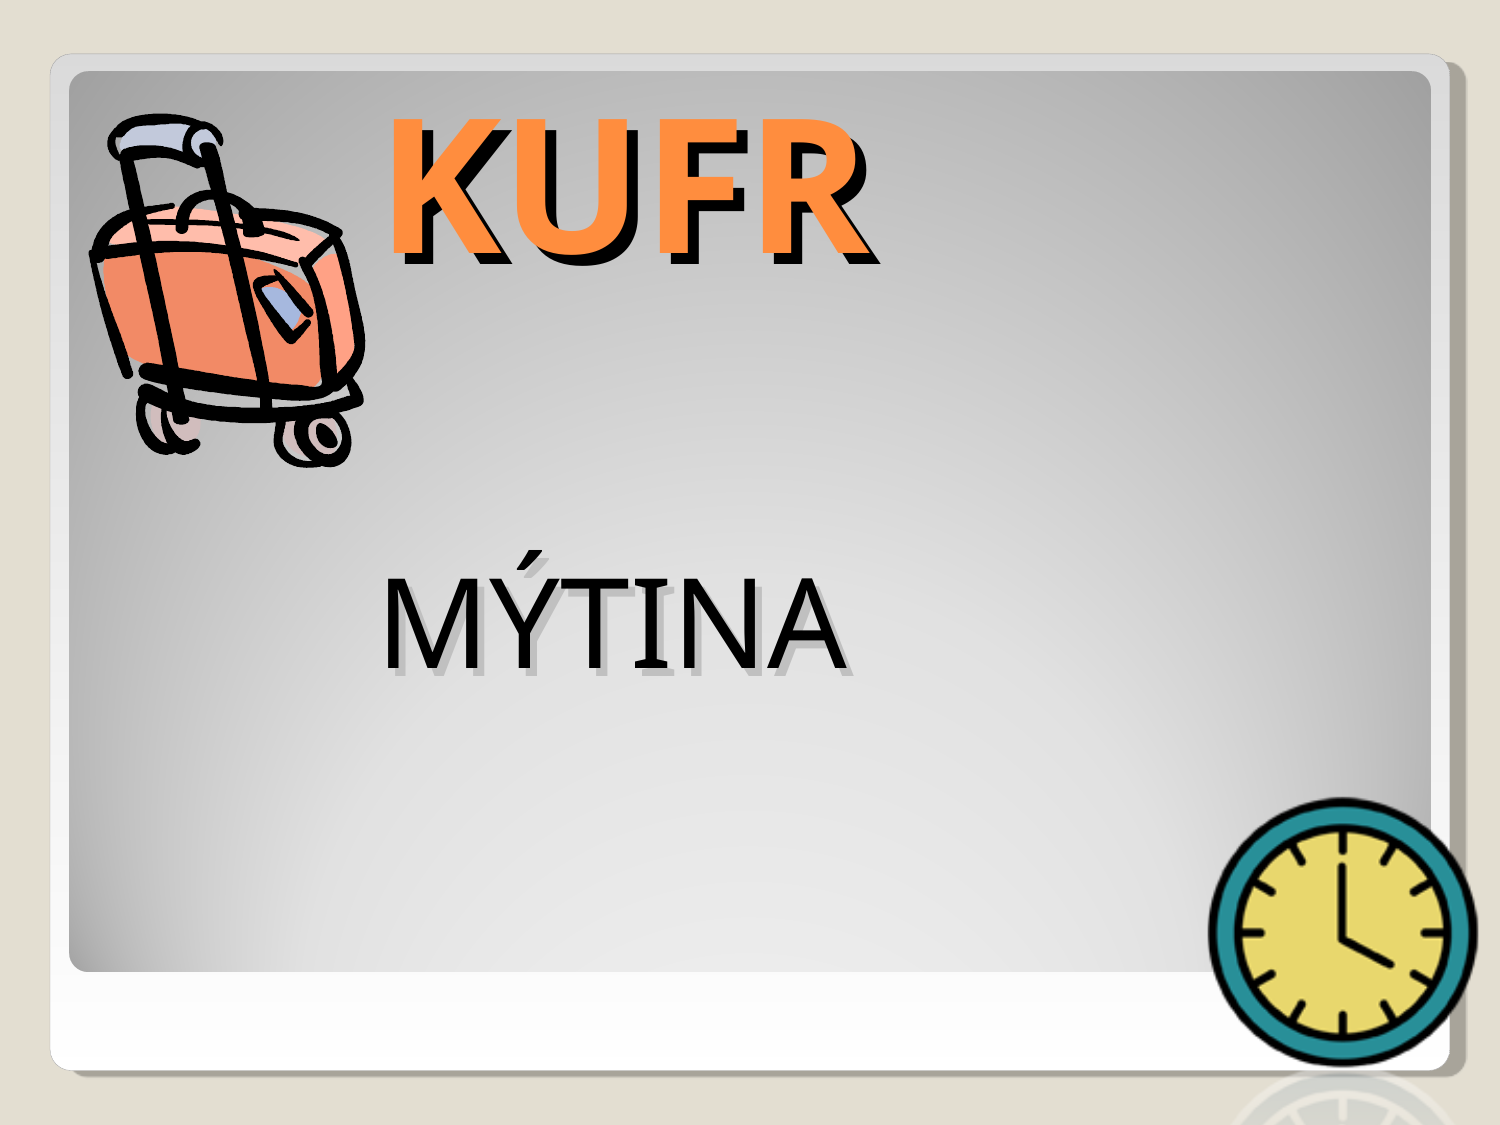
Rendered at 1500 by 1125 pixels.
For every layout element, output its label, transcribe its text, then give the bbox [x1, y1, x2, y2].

text_box KUFR [362, 54, 1379, 362]
text_box MÝTINA [107, 536, 1117, 780]
picture [69, 71, 1500, 1125]
